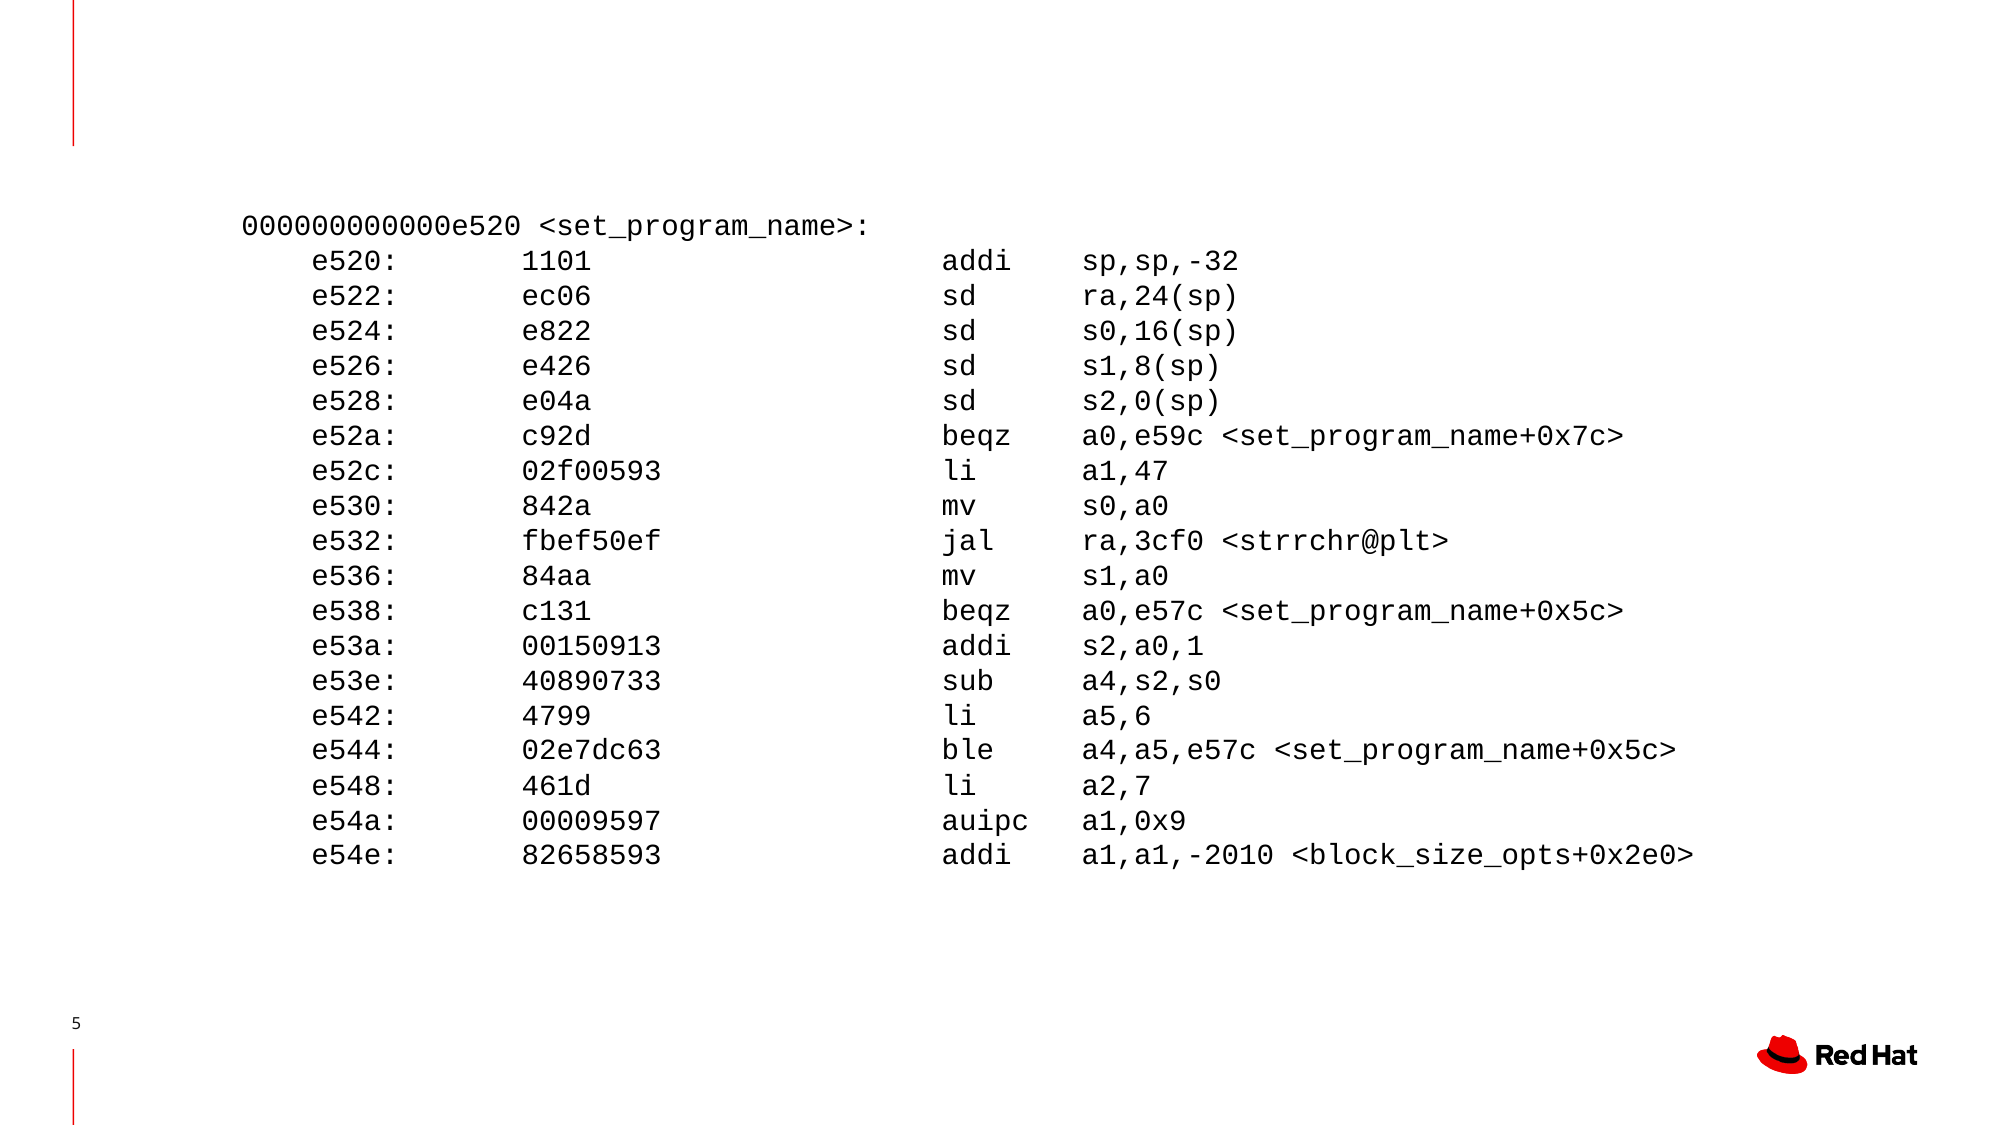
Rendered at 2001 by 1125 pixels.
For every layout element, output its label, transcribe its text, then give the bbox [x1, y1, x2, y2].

picture [1757, 1035, 1918, 1074]
text_box 000000000000e520 <set_program_name>: e520: 1101 addi sp,sp,-32 e522: ec06 sd ra,24(sp) e524: e822 sd s0,16(sp) e526: e426 sd s1,8(sp) e528: e04a sd s2,0(sp) e52a: c92d beqz a0,e59c <set_program_name+0x7c> e52c: 02f00593 li a1,47 e530: 842a mv s0,a0 e532: fbef50ef jal ra,3cf0 <strrchr@plt> e536: 84aa mv s1,a0 e538: c131 beqz a0,e57c <set_program_name+0x5c> e53a: 00150913 addi s2,a0,1 e53e: 40890733 sub a4,s2,s0 e542: 4799 li a5,6 e544: 02e7dc63 ble a4,a5,e57c <set_program_name+0x5c> e548: 461d li a2,7 e54a: 00009597 auipc a1,0x9 e54e: 82658593 addi a1,a1,-2010 <block_size_opts+0x2e0> [226, 199, 1803, 914]
